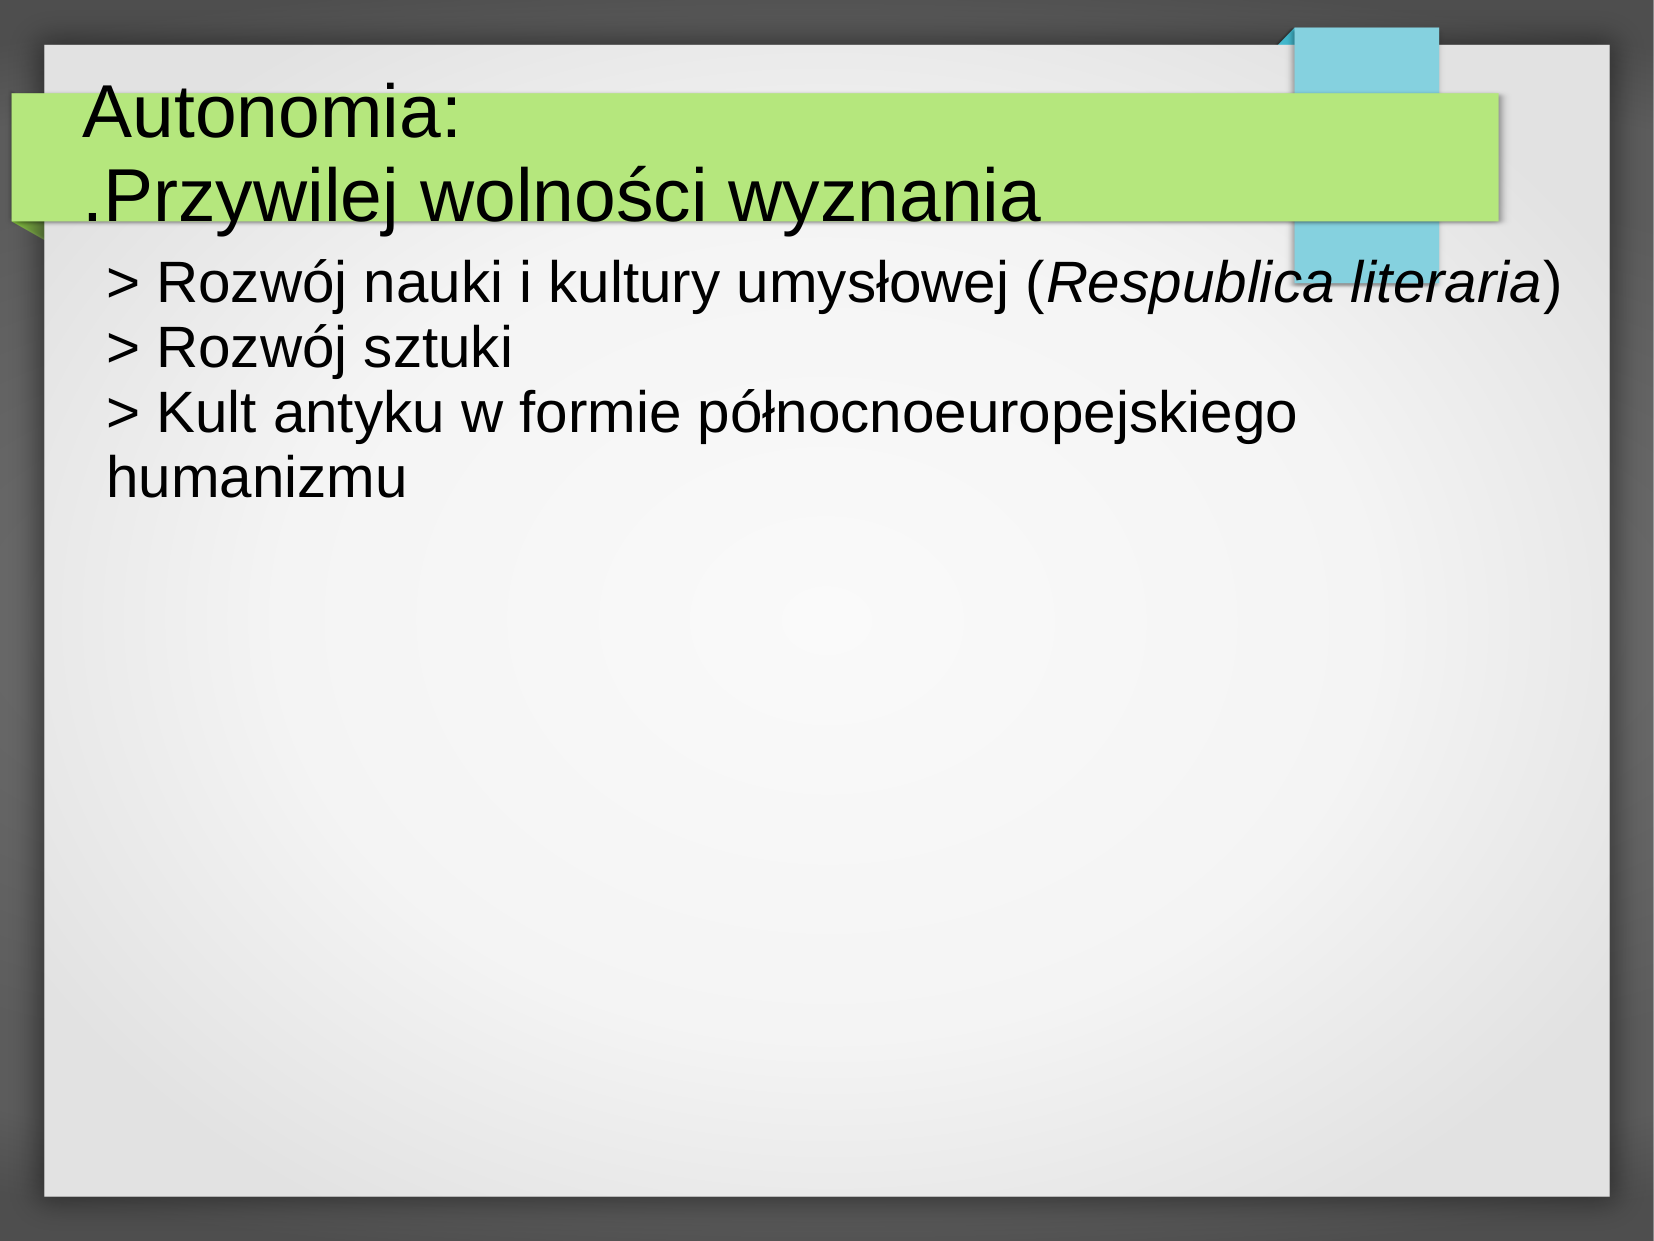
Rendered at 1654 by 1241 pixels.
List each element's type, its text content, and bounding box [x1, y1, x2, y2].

picture [0, 0, 1654, 1241]
subtitle > Rozwój nauki i kultury umysłowej (Respublica literaria) > Rozwój sztuki > Kult antyku w formie północnoeuropejskiego humanizmu [106, 249, 1595, 510]
title Autonomia: .Przywilej wolności wyznania [82, 69, 1264, 238]
